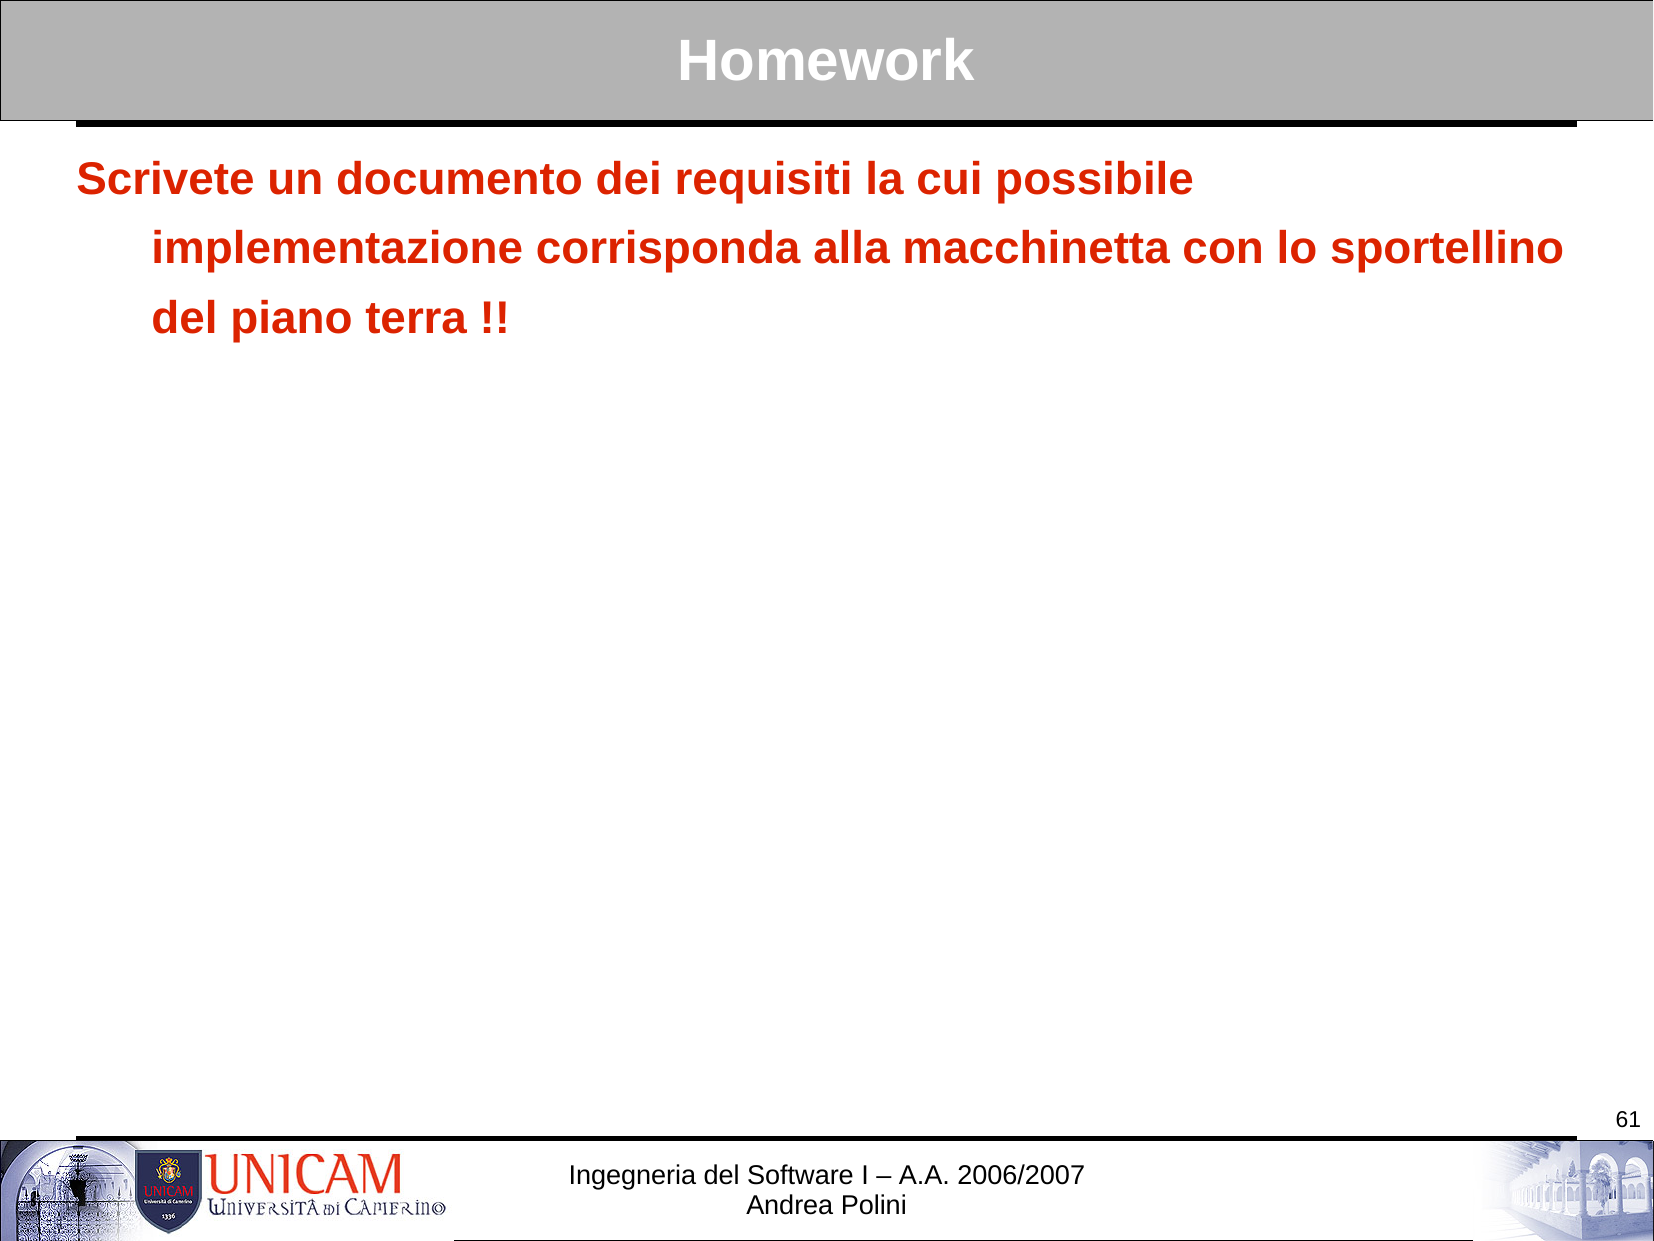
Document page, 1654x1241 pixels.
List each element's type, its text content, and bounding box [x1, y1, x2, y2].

picture [0, 1141, 454, 1241]
list Scrivete un documento dei requisiti la cui possibile implementazione corrisponda alla macchinetta con lo sportellino del piano terra !! [76, 152, 1577, 671]
picture [1473, 1141, 1654, 1241]
title Homework [0, 0, 1653, 121]
